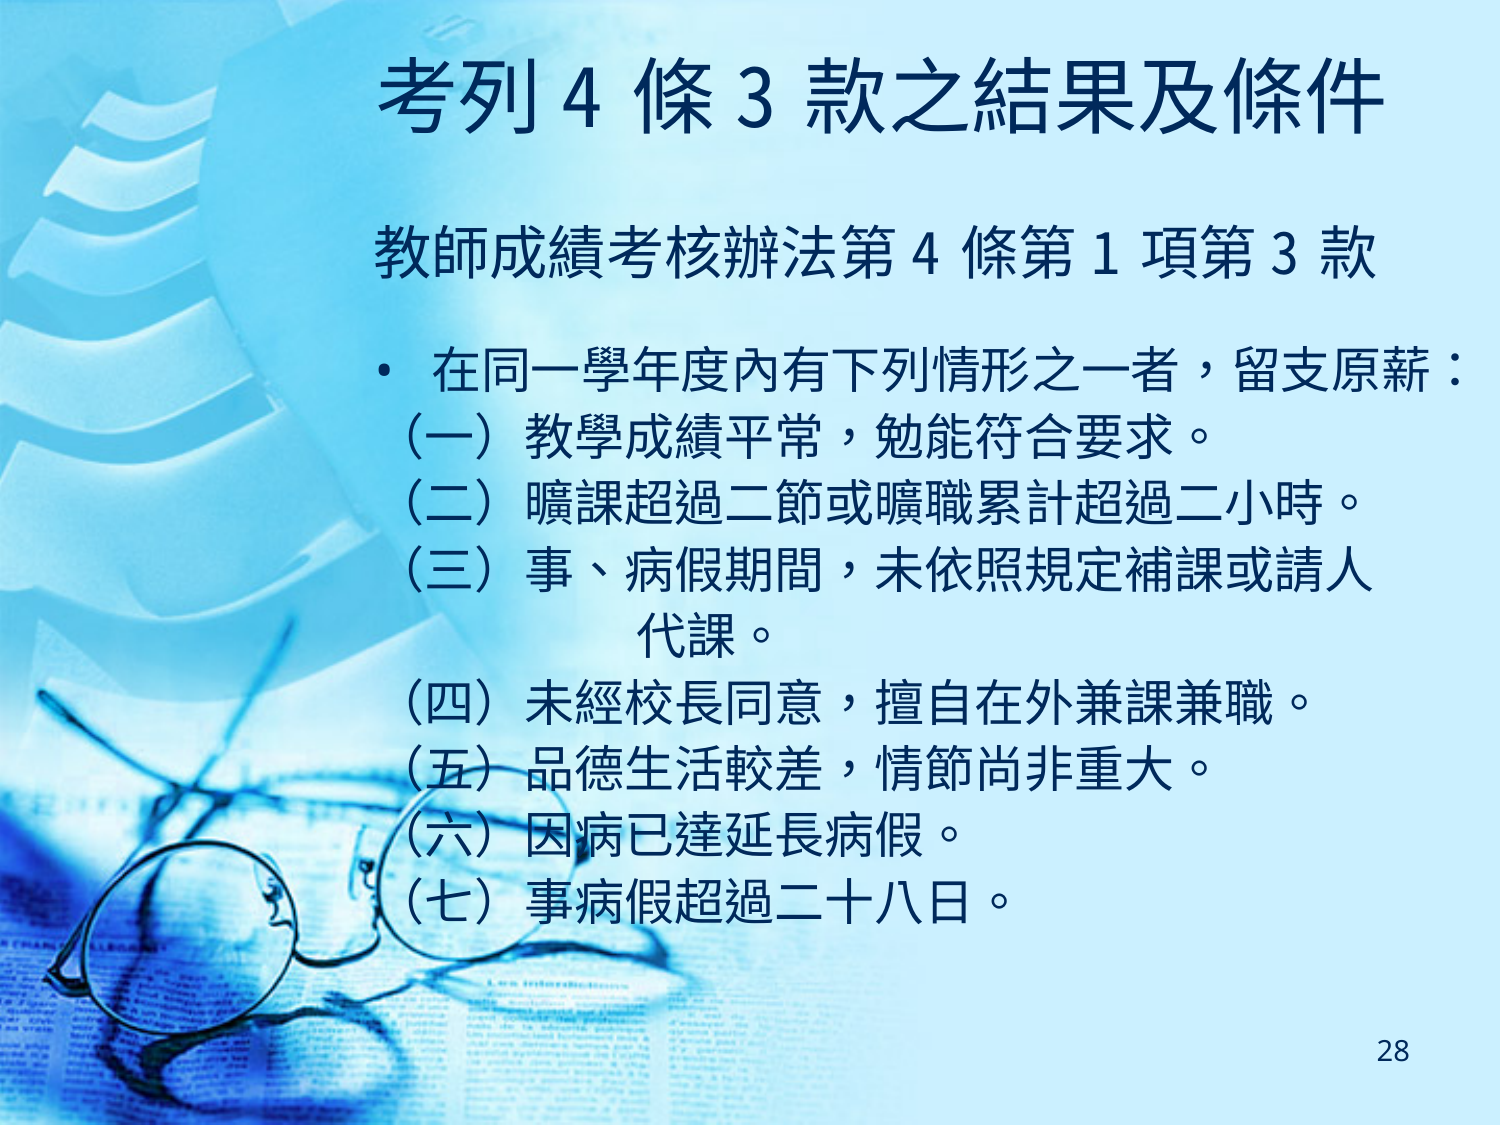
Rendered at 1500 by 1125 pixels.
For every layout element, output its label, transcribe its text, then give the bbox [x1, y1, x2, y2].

list 在同一學年度內有下列情形之一者，留支原薪： （一）教學成績平常，勉能符合要求。 （二）曠課超過二節或曠職累計超過二小時。 （三）事、病假期間，未依照規定補課或請人 代課。 （四）未經校長同意，擅自在外兼課兼職。 （五）品德生活較差，情節尚非重大。 （六）因病已達延長病假。 （七）事病假超過二十八日。 [360, 337, 1500, 1094]
picture [0, 0, 1500, 1125]
title 考列4條3款之結果及條件 [312, 0, 1451, 188]
text_box 教師成績考核辦法第4條第1項第3款 [324, 172, 1447, 303]
